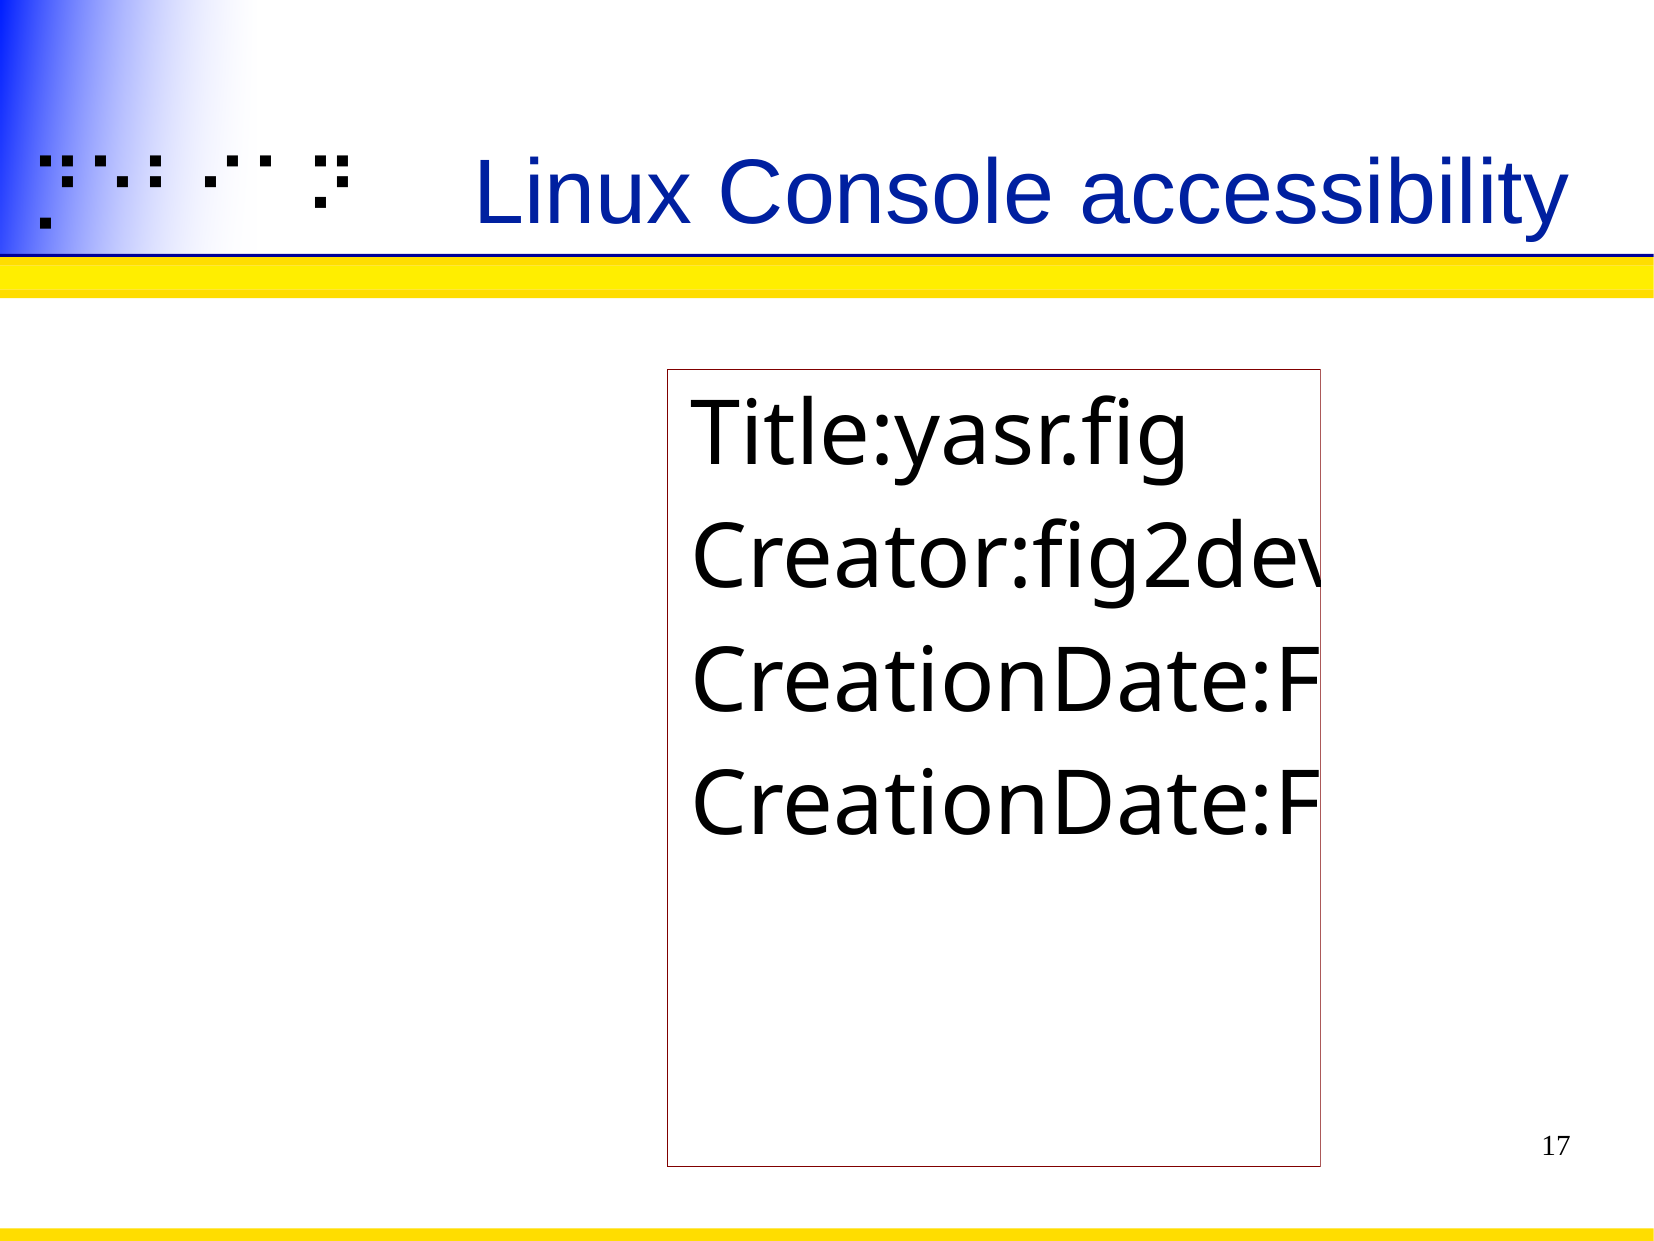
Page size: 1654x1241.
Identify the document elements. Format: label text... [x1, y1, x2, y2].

title Linux Console accessibility [372, 126, 1571, 257]
picture [661, 363, 1321, 1167]
